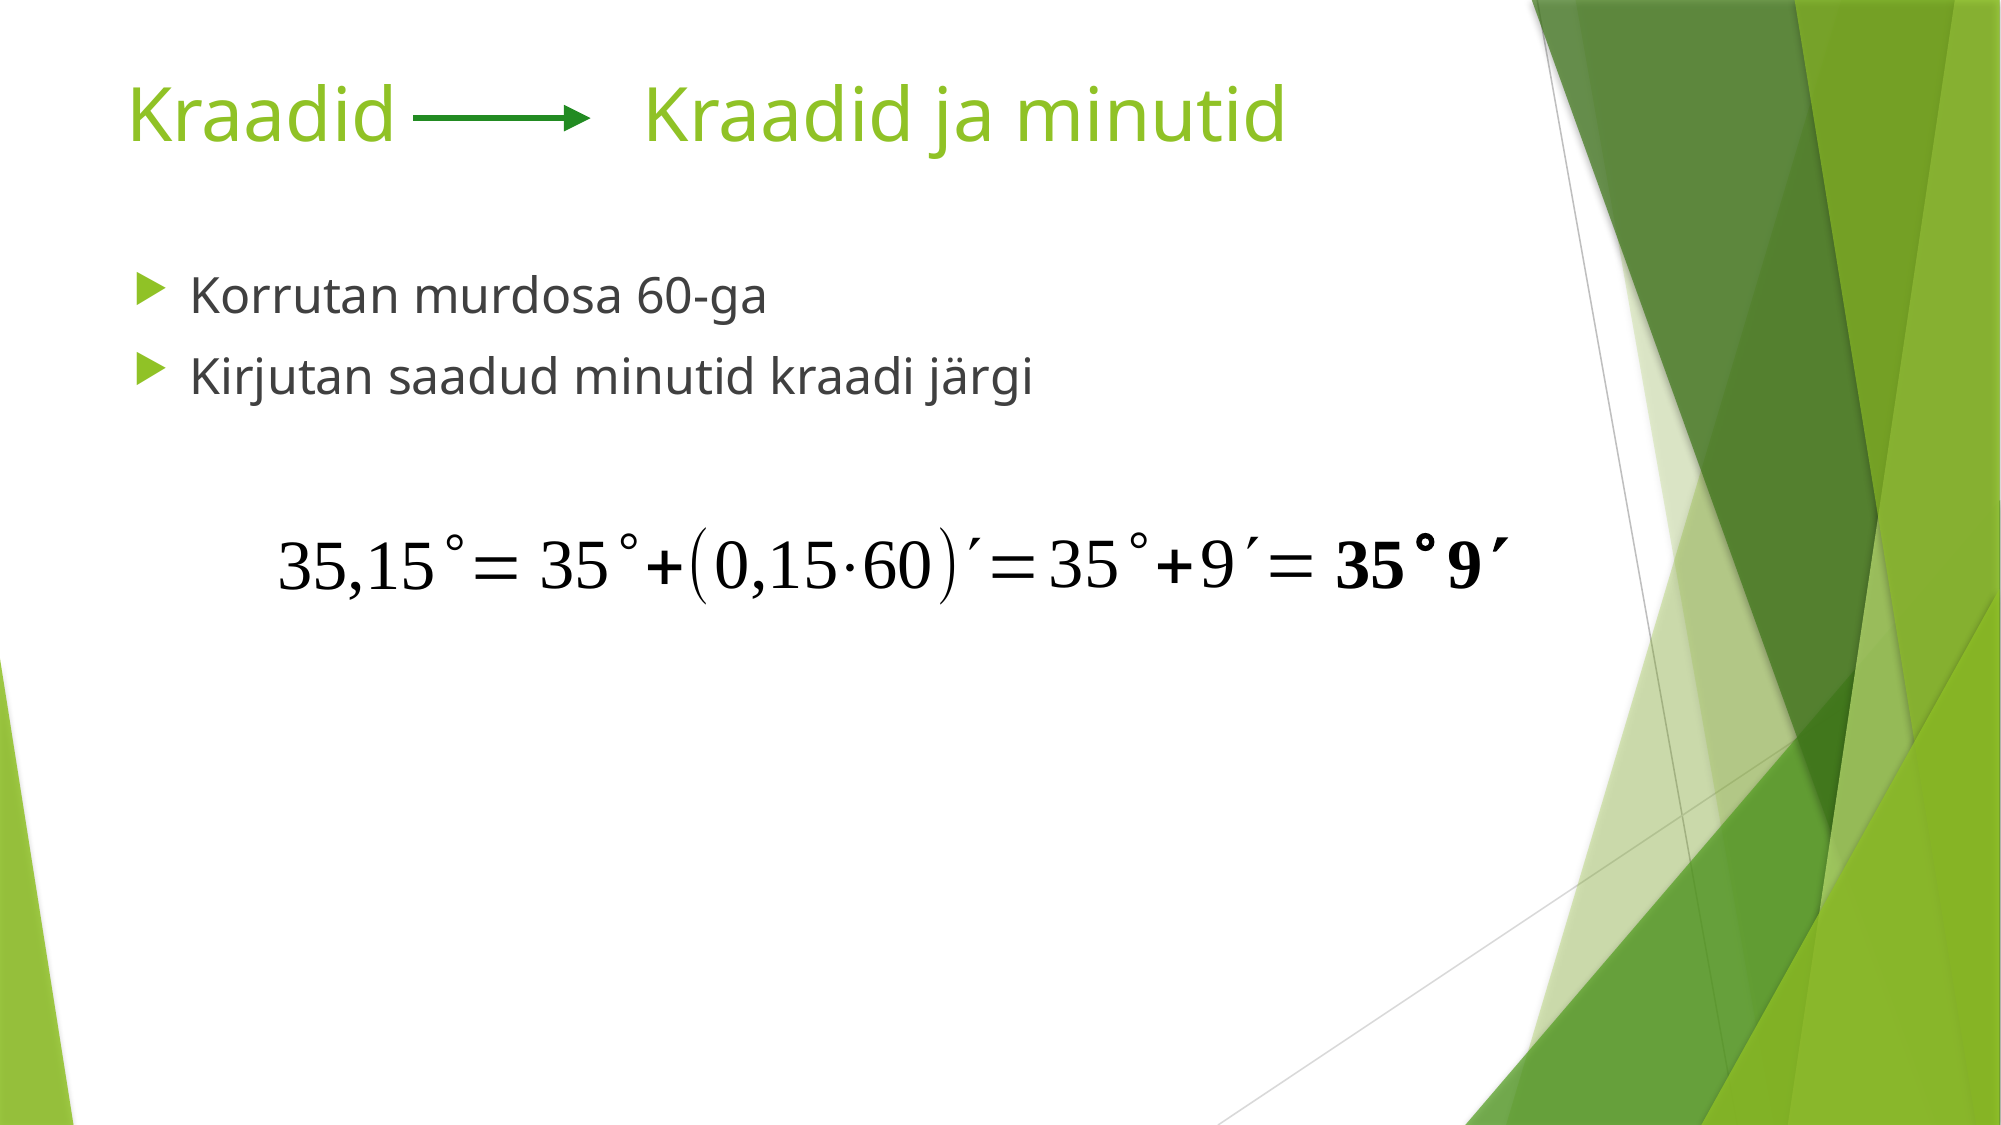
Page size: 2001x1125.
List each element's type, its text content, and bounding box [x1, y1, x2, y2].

chart [270, 526, 532, 605]
chart [1328, 525, 1517, 604]
title Kraadid Kraadid ja minutid [111, 58, 1522, 276]
list Korrutan murdosa 60-ga Kirjutan saadud minutid kraadi järgi [118, 190, 1529, 591]
chart [533, 524, 1327, 610]
